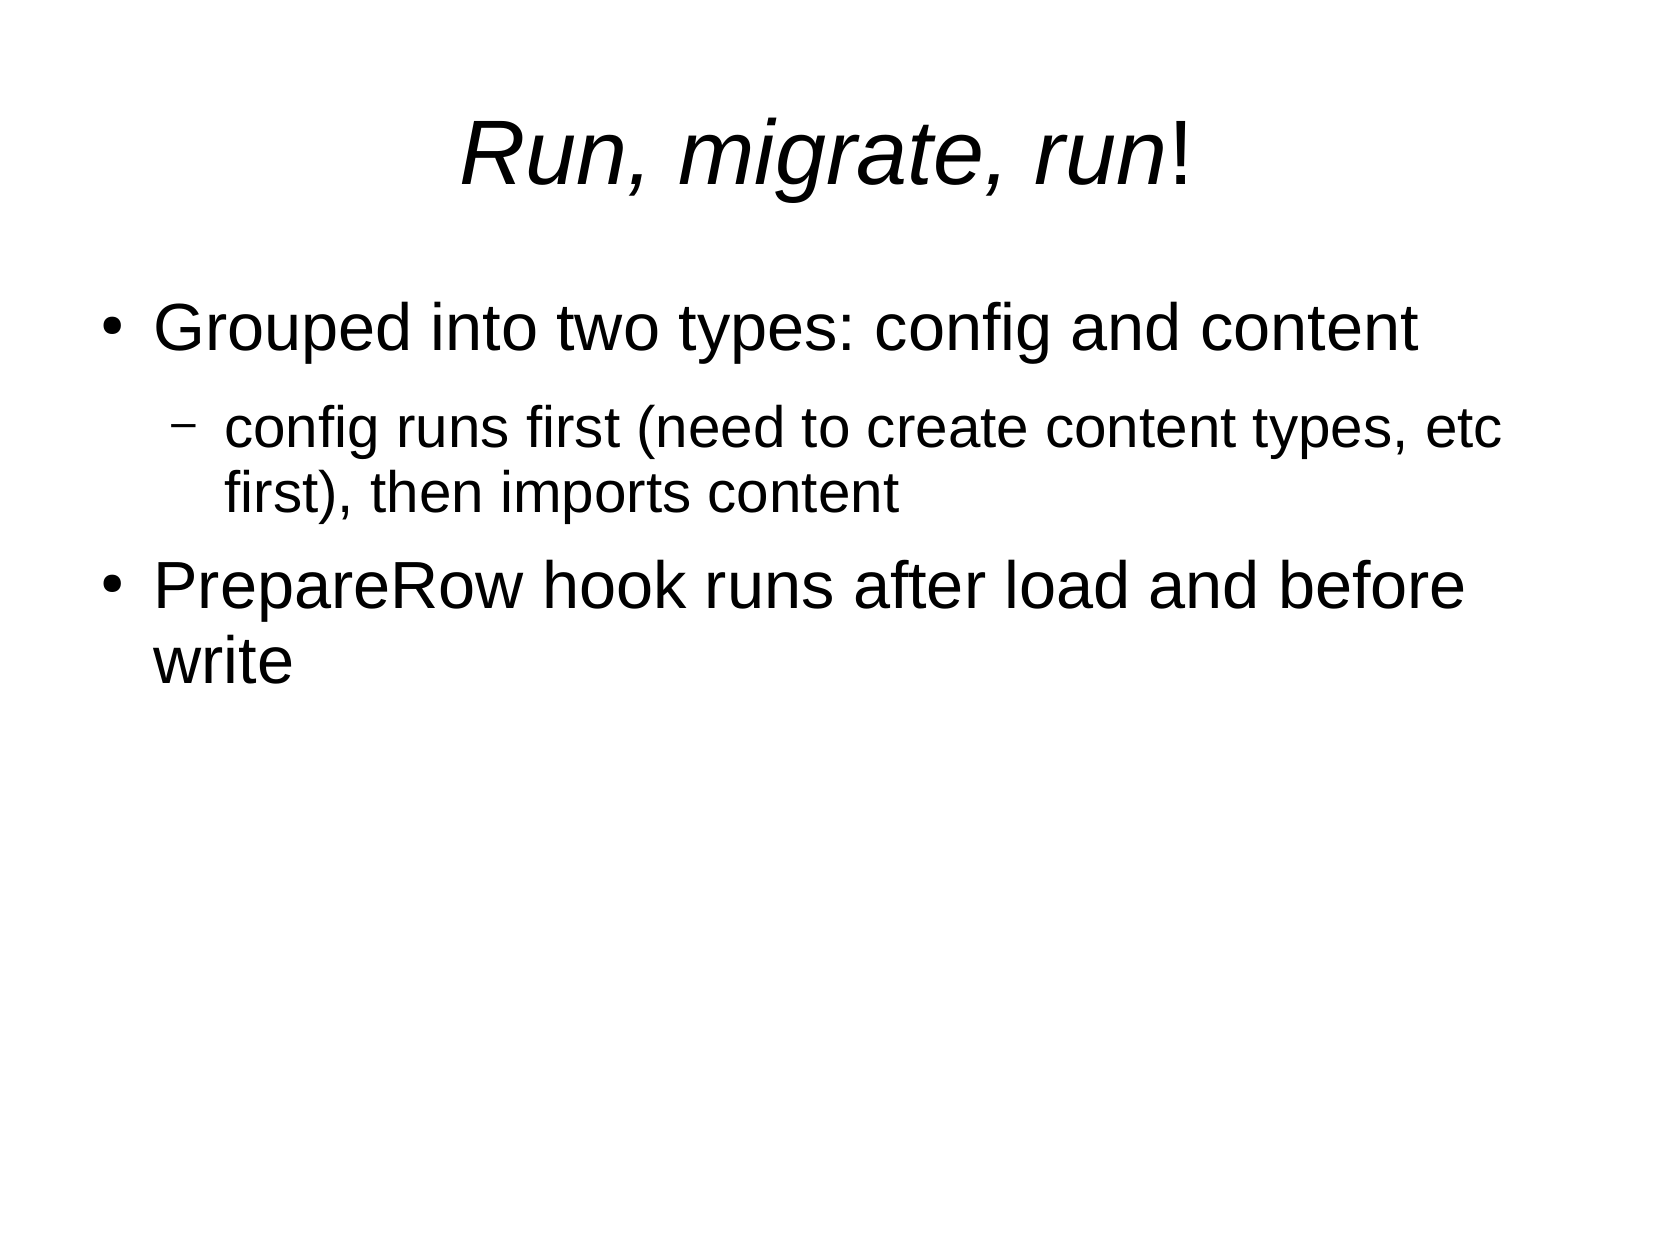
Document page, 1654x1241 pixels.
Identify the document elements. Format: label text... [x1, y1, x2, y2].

title Run, migrate, run! [82, 49, 1571, 257]
list Grouped into two types: config and content config runs first (need to create content types, etc first), then imports content PrepareRow hook runs after load and before write [82, 290, 1538, 1010]
